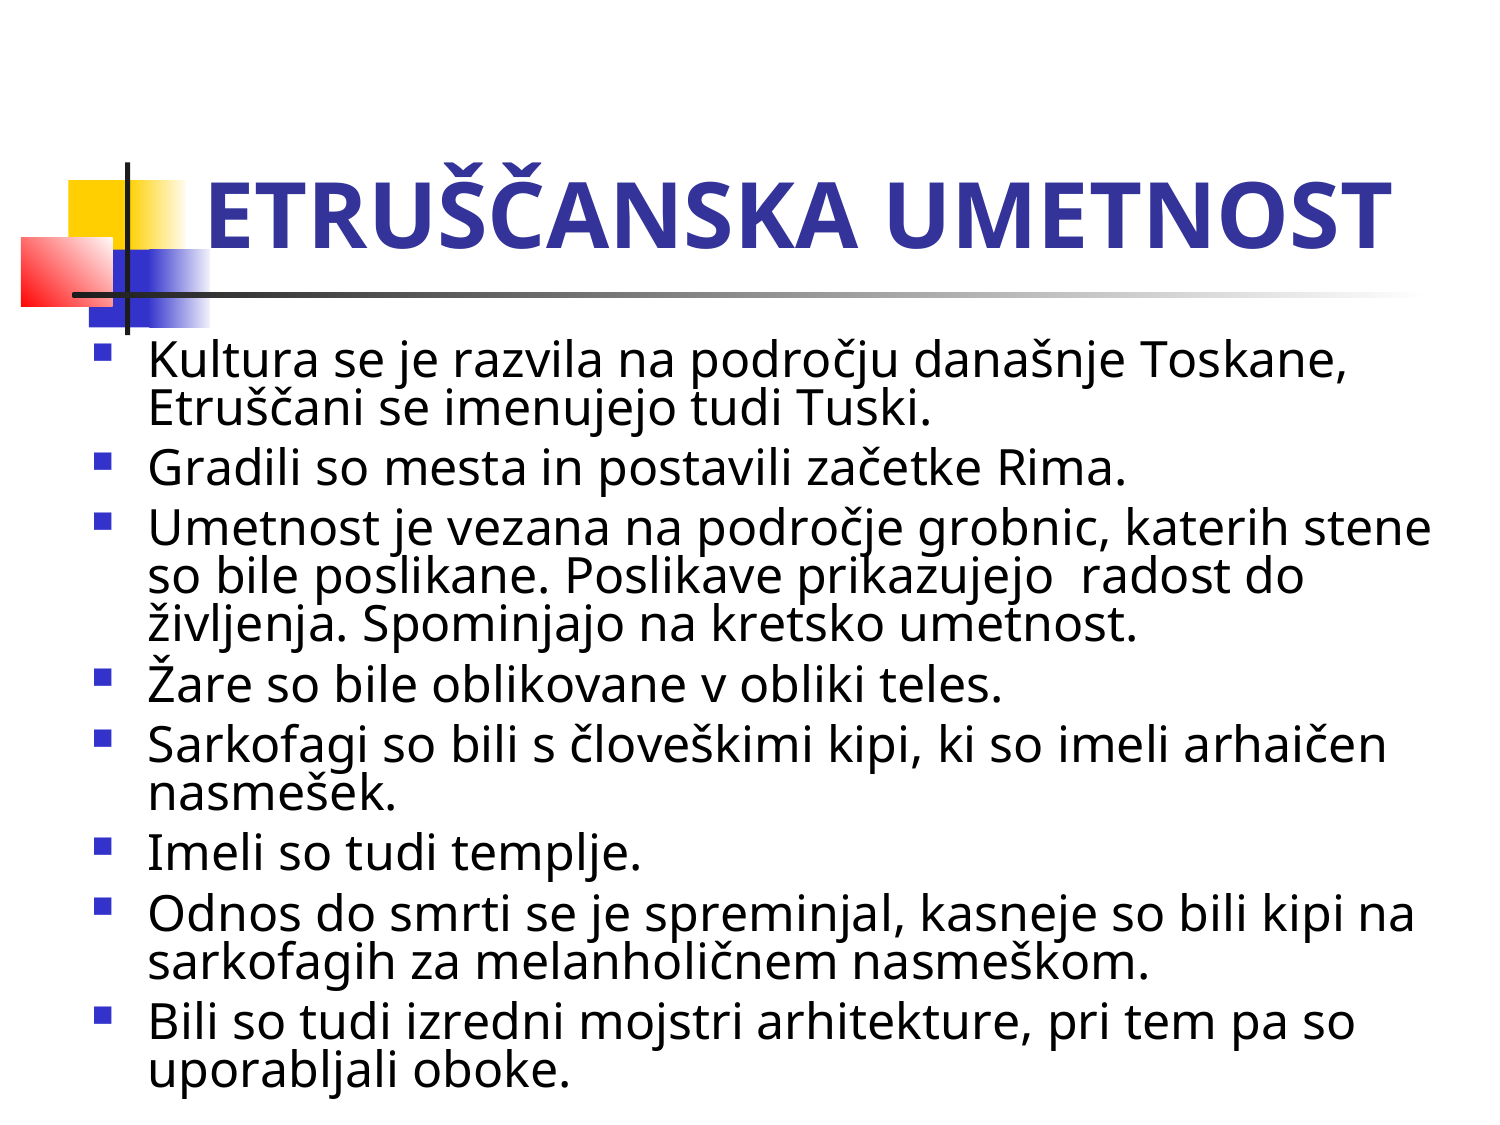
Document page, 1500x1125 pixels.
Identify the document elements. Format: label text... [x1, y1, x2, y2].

title ETRUŠČANSKA UMETNOST [188, 35, 1468, 276]
list Kultura se je razvila na področju današnje Toskane, Etruščani se imenujejo tudi Tuski. Gradili so mesta in postavili začetke Rima. Umetnost je vezana na področje grobnic, katerih stene so bile poslikane. Poslikave prikazujejo radost do življenja. Spominjajo na kretsko umetnost. Žare so bile oblikovane v obliki teles. Sarkofagi so bili s človeškimi kipi, ki so imeli arhaičen nasmešek. Imeli so tudi templje. Odnos do smrti se je spreminjal, kasneje so bili kipi na sarkofagih za melanholičnem nasmeškom. Bili so tudi izredni mojstri arhitekture, pri tem pa so uporabljali oboke. [76, 331, 1469, 1083]
